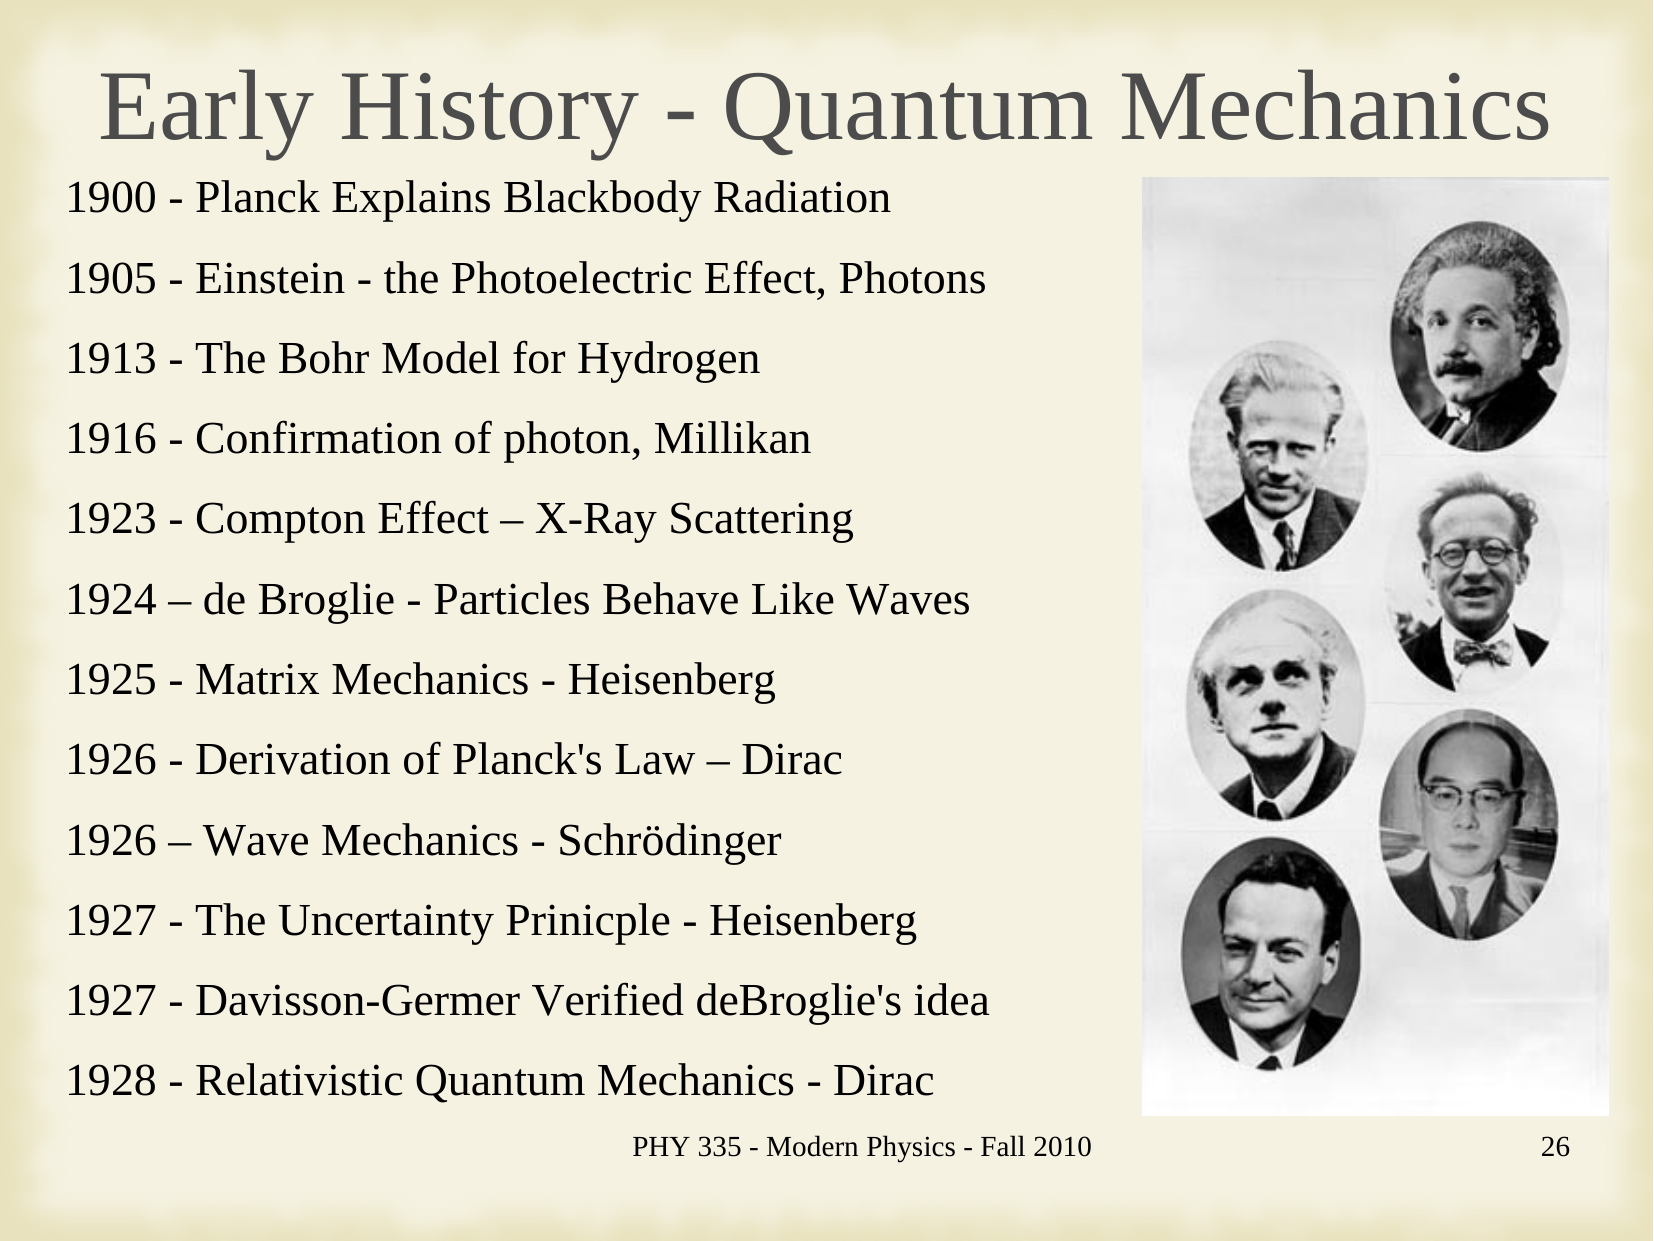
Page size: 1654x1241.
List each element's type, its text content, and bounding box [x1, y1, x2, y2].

picture [0, 0, 1653, 1241]
title Early History - Quantum Mechanics [82, 9, 1571, 202]
list 1900 - Planck Explains Blackbody Radiation 1905 - Einstein - the Photoelectric Effect, Photons 1913 - The Bohr Model for Hydrogen 1916 - Confirmation of photon, Millikan 1923 - Compton Effect – X-Ray Scattering 1924 – de Broglie - Particles Behave Like Waves 1925 - Matrix Mechanics - Heisenberg 1926 - Derivation of Planck's Law – Dirac 1926 – Wave Mechanics - Schrödinger 1927 - The Uncertainty Prinicple - Heisenberg 1927 - Davisson-Germer Verified deBroglie's idea 1928 - Relativistic Quantum Mechanics - Dirac [47, 172, 1128, 1110]
